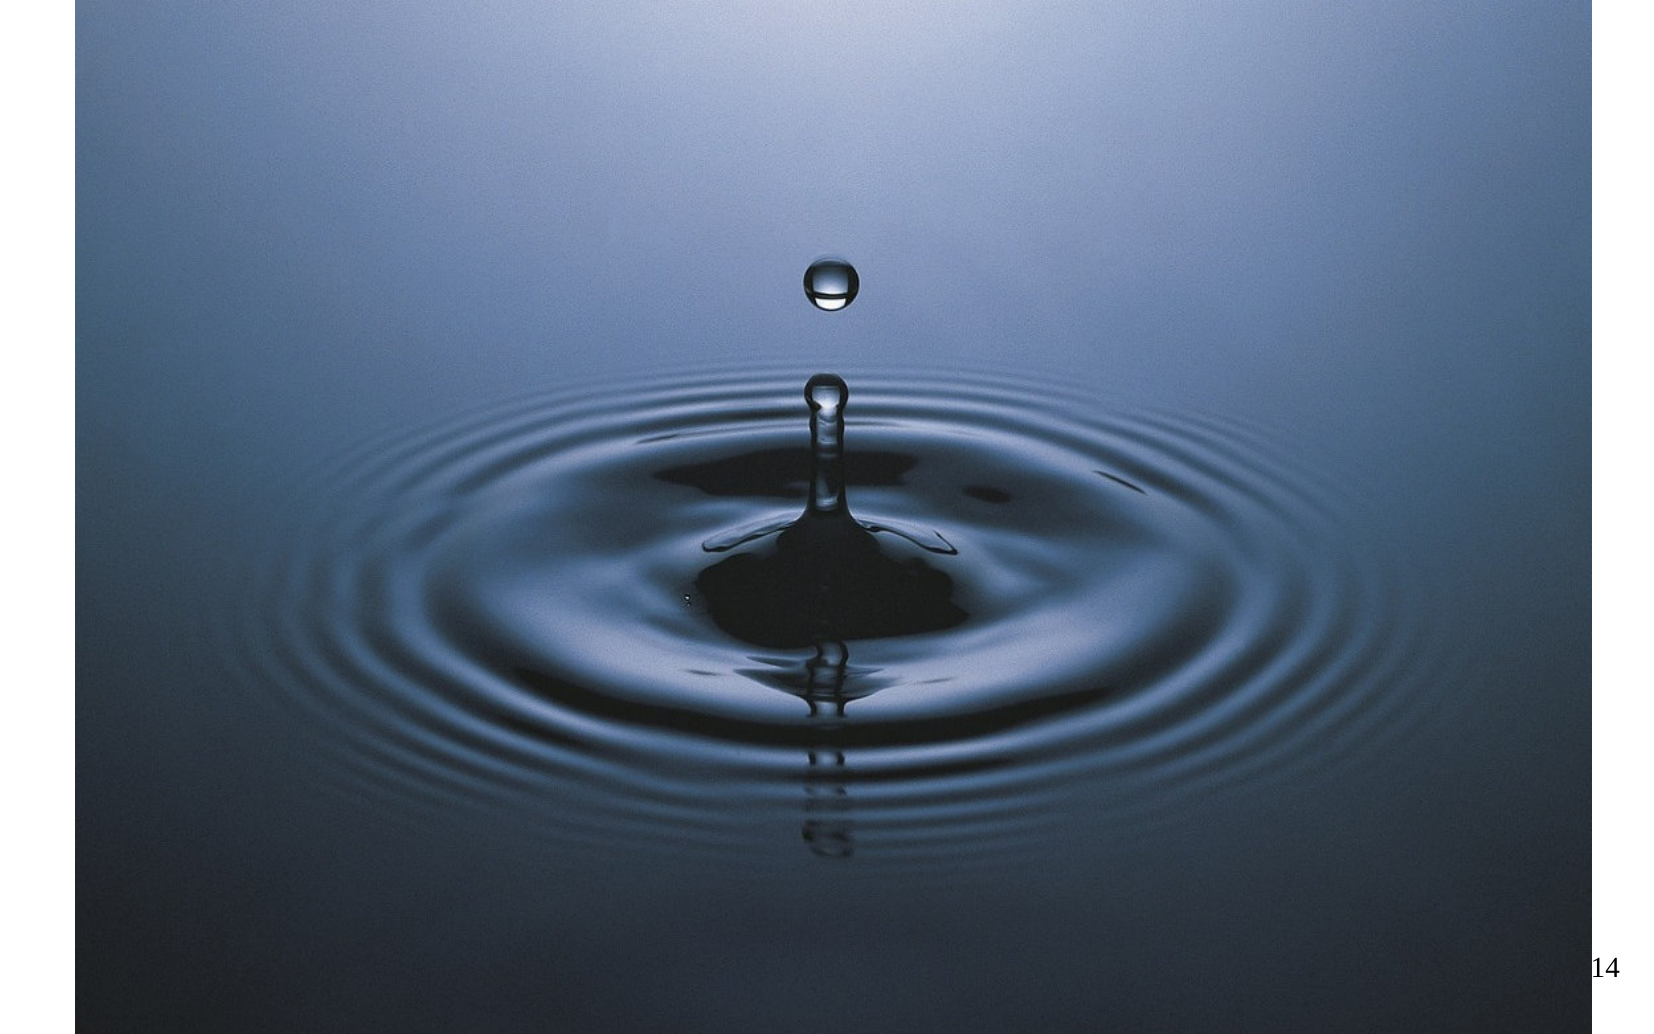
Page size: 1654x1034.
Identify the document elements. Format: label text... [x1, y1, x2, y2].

picture [75, 0, 1592, 1034]
text_box <number> [1592, 951, 1621, 1023]
